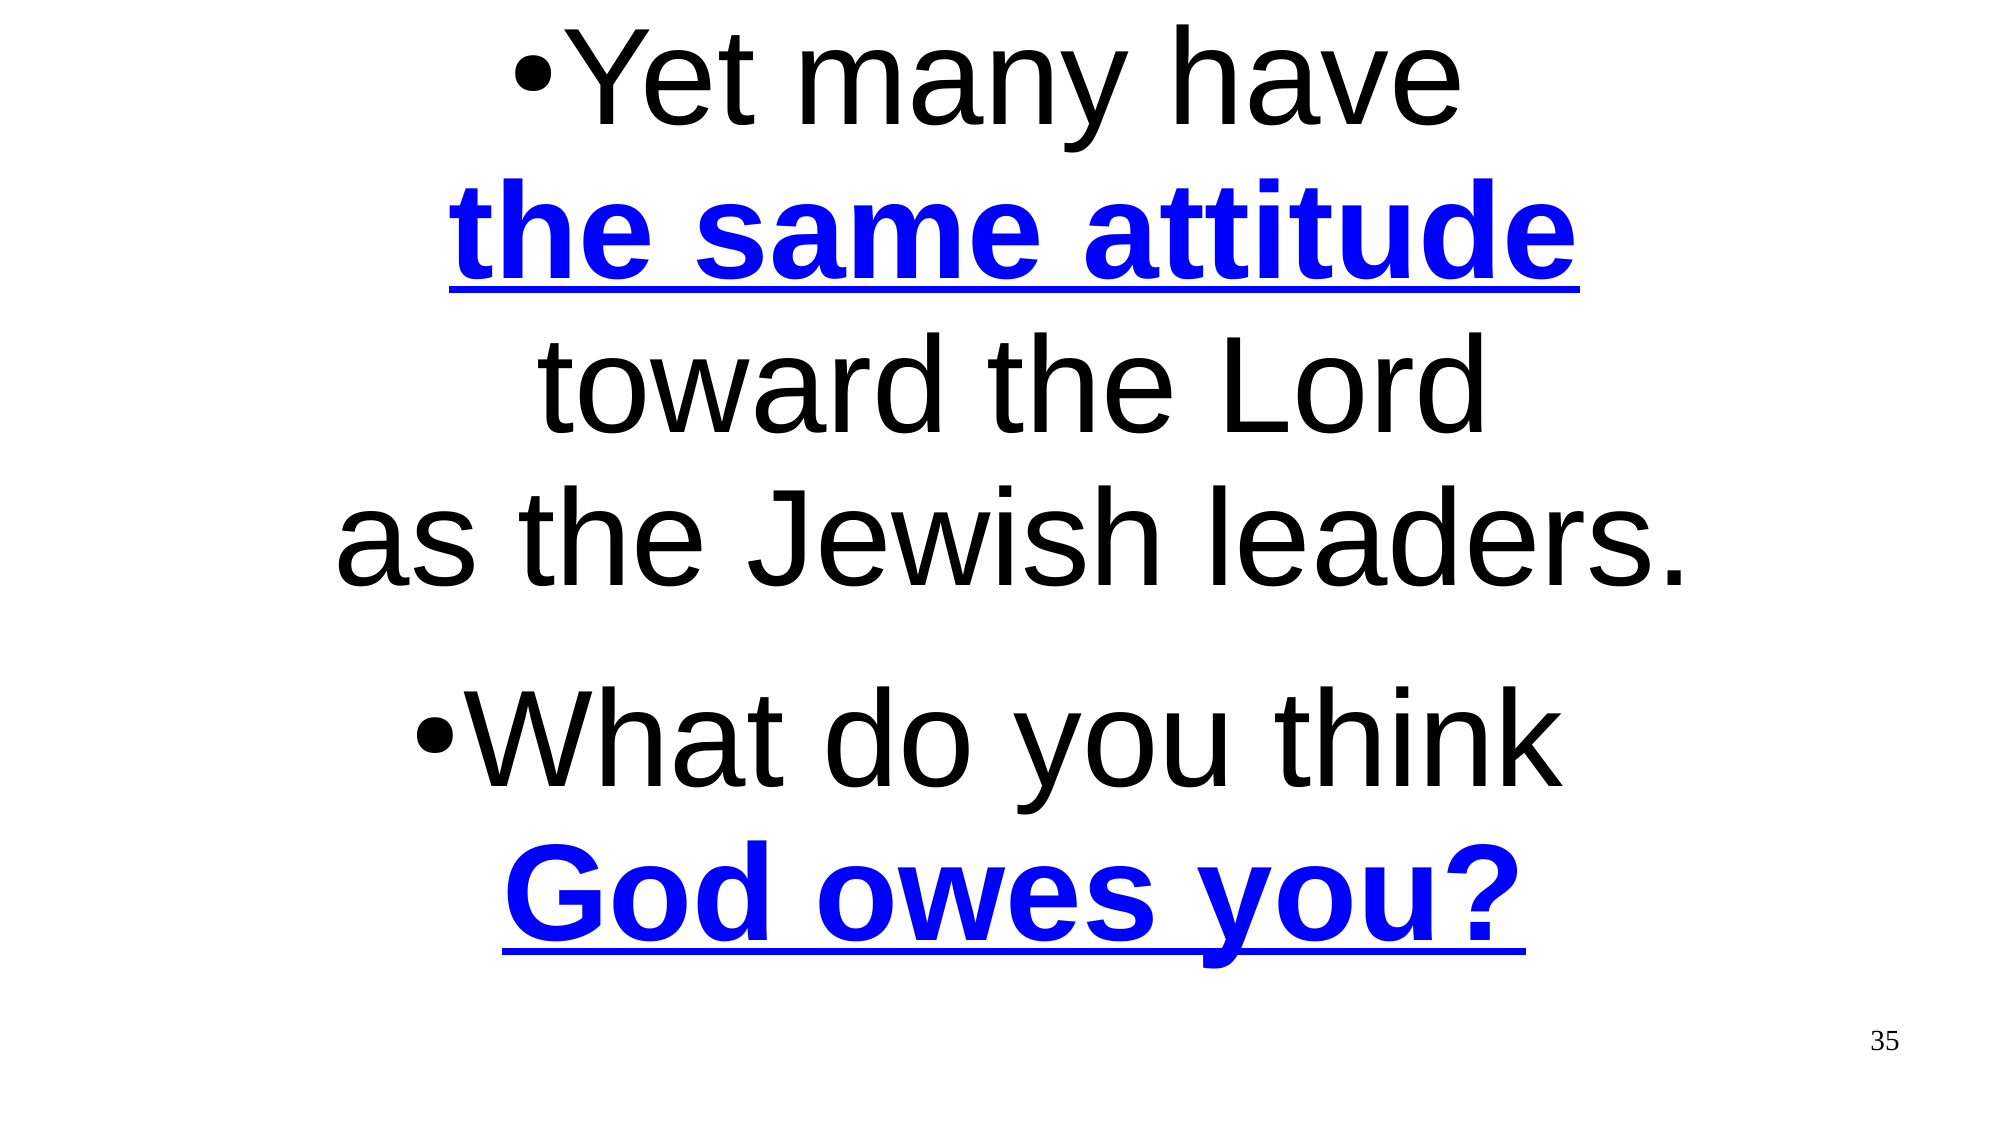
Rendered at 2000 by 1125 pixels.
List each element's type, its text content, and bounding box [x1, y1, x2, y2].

list Yet many have the same attitude toward the Lord as the Jewish leaders. What do you think God owes you? [0, 0, 1996, 1123]
